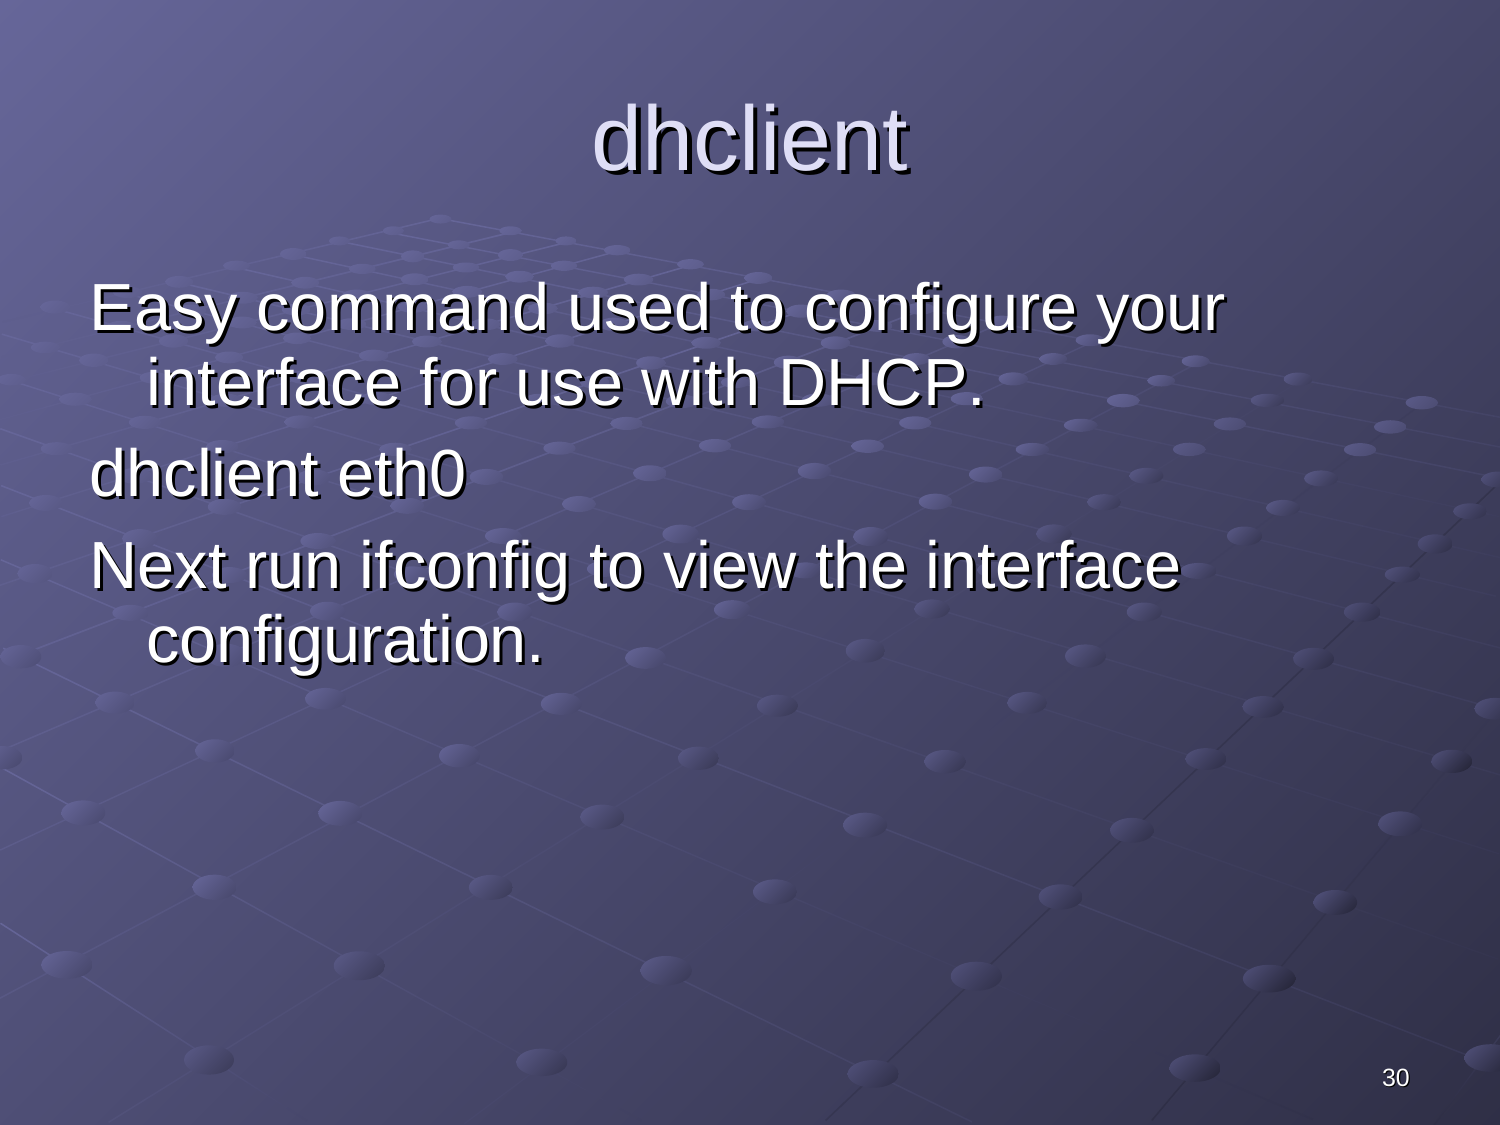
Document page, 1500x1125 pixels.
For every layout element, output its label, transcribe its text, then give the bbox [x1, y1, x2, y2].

list Easy command used to configure your interface for use with DHCP. dhclient eth0 Next run ifconfig to view the interface configuration. [75, 262, 1426, 1007]
title dhclient [75, 45, 1426, 233]
